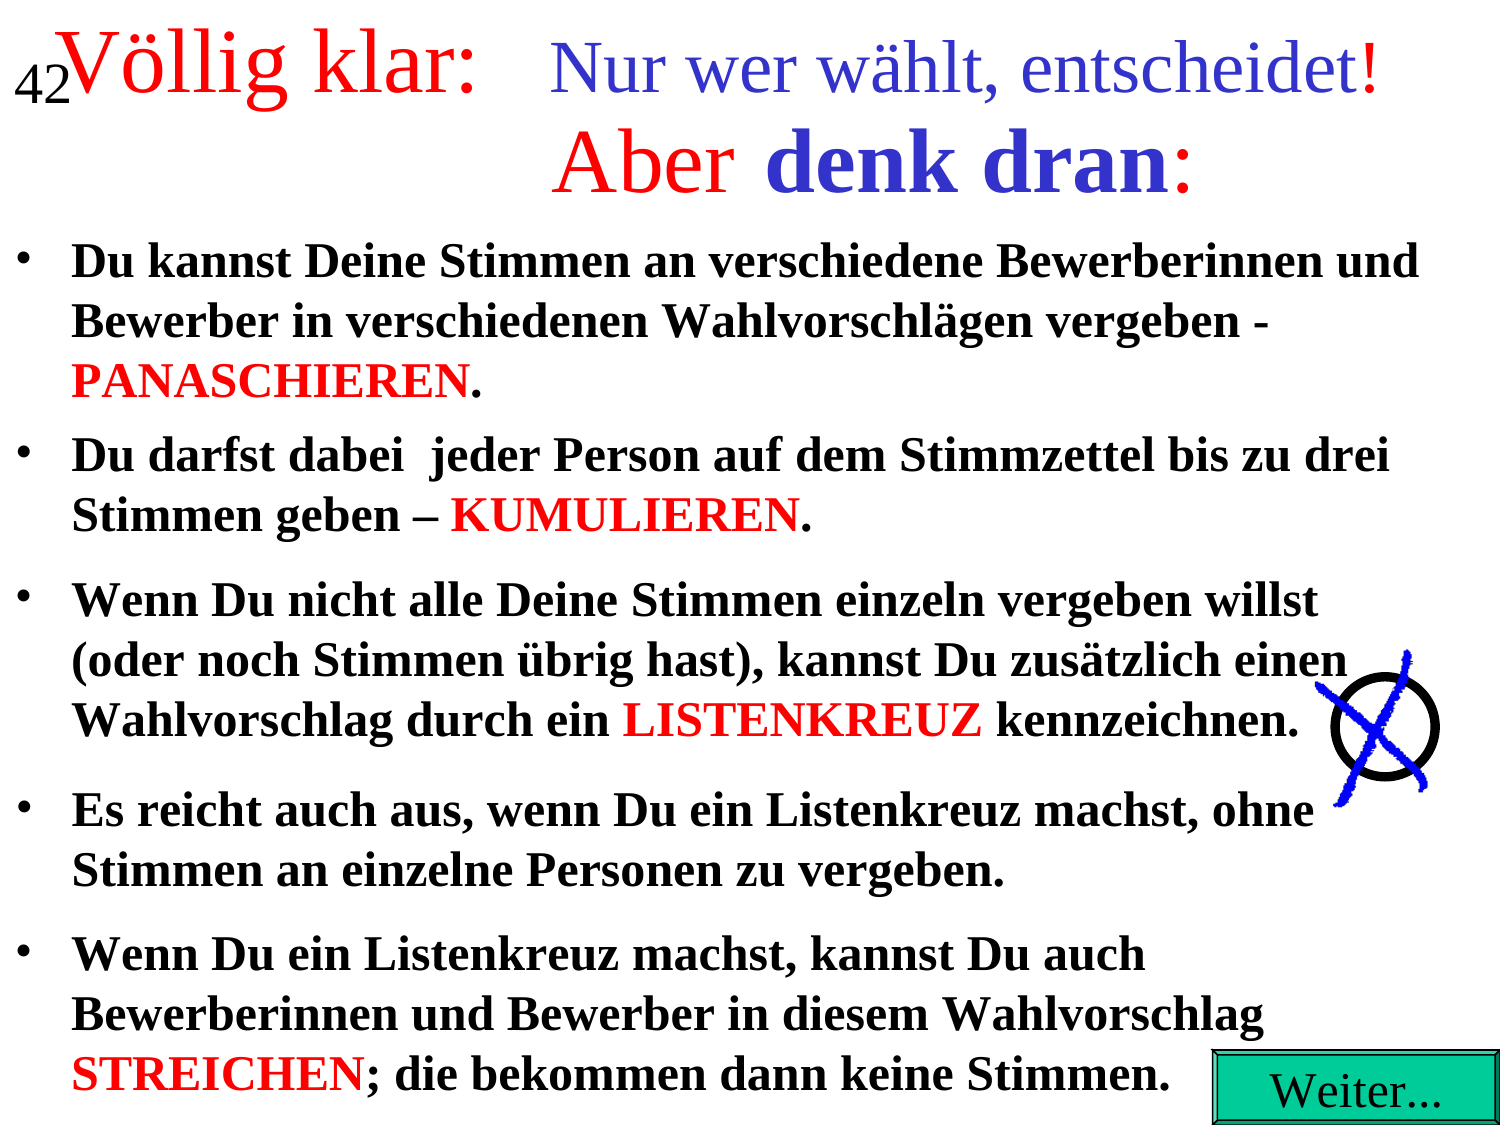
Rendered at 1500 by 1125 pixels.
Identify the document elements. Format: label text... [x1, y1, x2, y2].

text_box Wenn Du nicht alle Deine Stimmen einzeln vergeben willst (oder noch Stimmen übrig hast), kannst Du zusätzlich einen Wahlvorschlag durch ein LISTENKREUZ kennzeichnen. [0, 558, 1454, 760]
list Du darfst dabei jeder Person auf dem Stimmzettel bis zu drei Stimmen geben – KUMULIEREN. [0, 492, 1454, 557]
text_box denk dran: [751, 112, 1500, 201]
text_box Du kannst Deine Stimmen an verschiedene Bewerberinnen und Bewerber in verschiedenen Wahlvorschlägen vergeben - PANASCHIEREN. [0, 220, 1459, 492]
text_box Nur wer wählt, entscheidet! [466, 0, 1406, 113]
text_box Wenn Du ein Listenkreuz machst, kannst Du auch Bewerberinnen und Bewerber in diesem Wahlvorschlag STREICHEN; die bekommen dann keine Stimmen. [0, 912, 1454, 1116]
picture [1307, 645, 1439, 769]
title Völlig klar: [54, 0, 466, 112]
text_box Weiter... [1218, 1055, 1495, 1120]
text_box 42 [0, 37, 329, 138]
text_box Es reicht auch aus, wenn Du ein Listenkreuz machst, ohne Stimmen an einzelne Personen zu vergeben. [0, 769, 1454, 899]
text_box Aber [0, 112, 751, 201]
